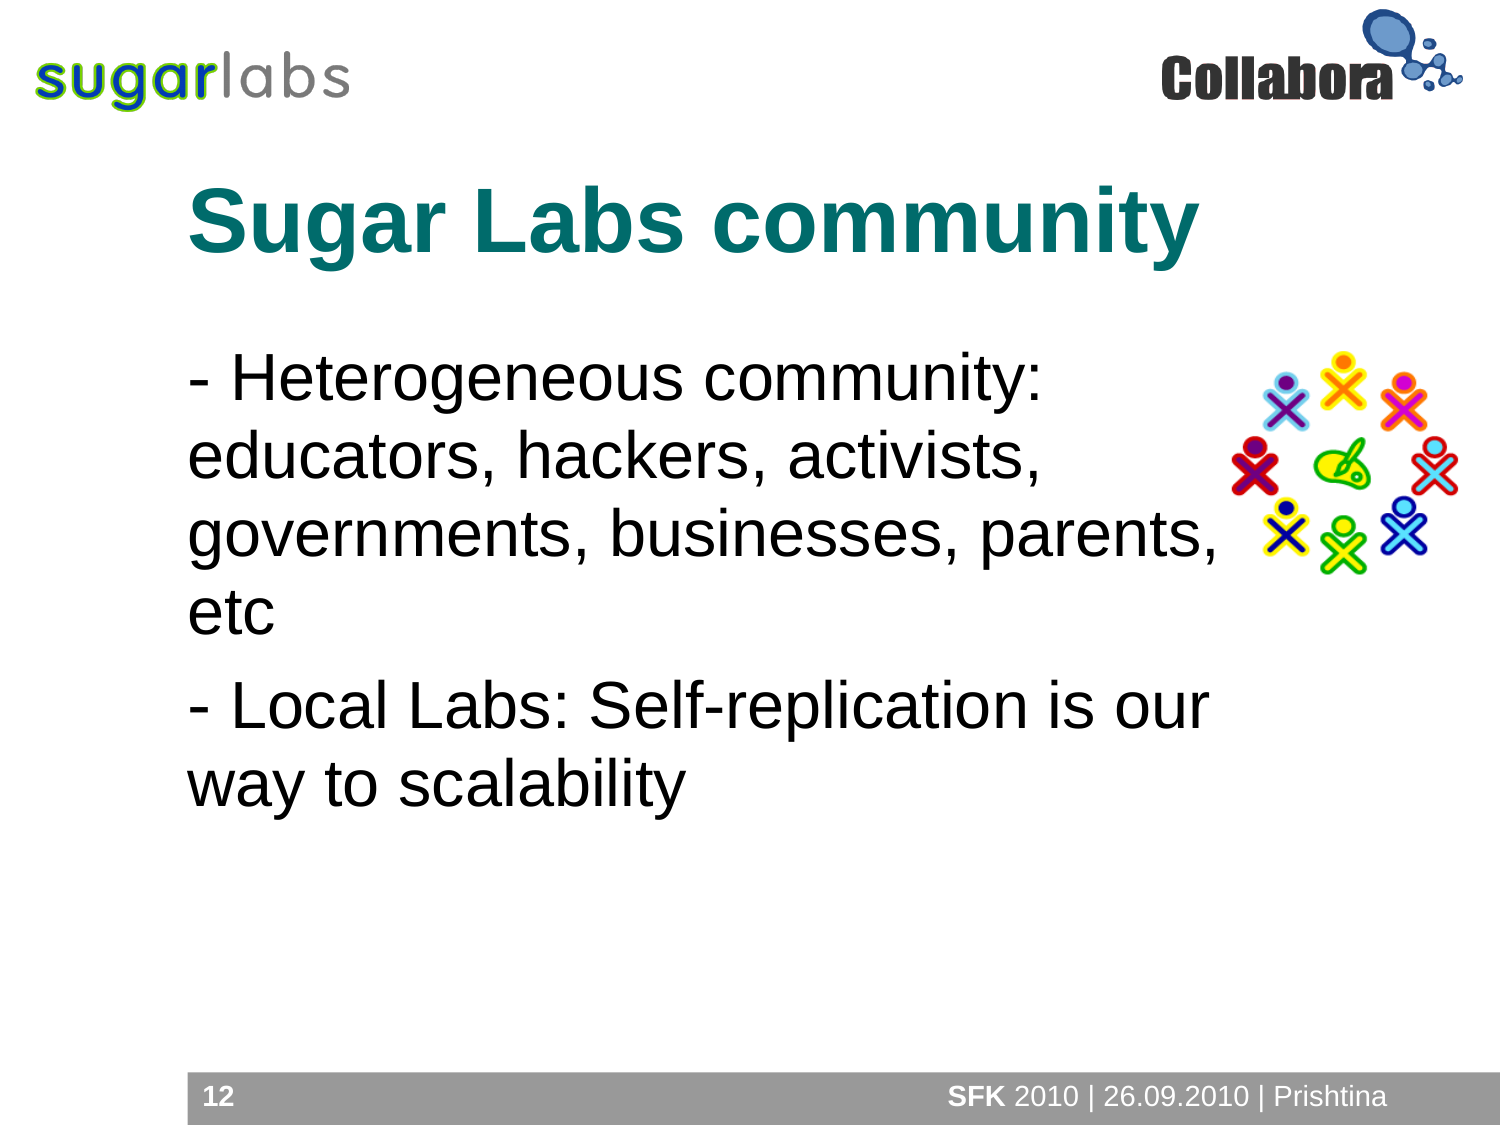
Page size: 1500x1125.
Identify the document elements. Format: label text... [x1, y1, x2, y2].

picture [35, 51, 349, 112]
picture [1162, 9, 1463, 80]
picture [1200, 330, 1495, 598]
list Heterogeneous community: educators, hackers, activists, governments, businesses, parents, etc Local Labs: Self-replication is our way to scalability [187, 337, 1276, 1042]
title Sugar Labs community [187, 80, 1500, 344]
